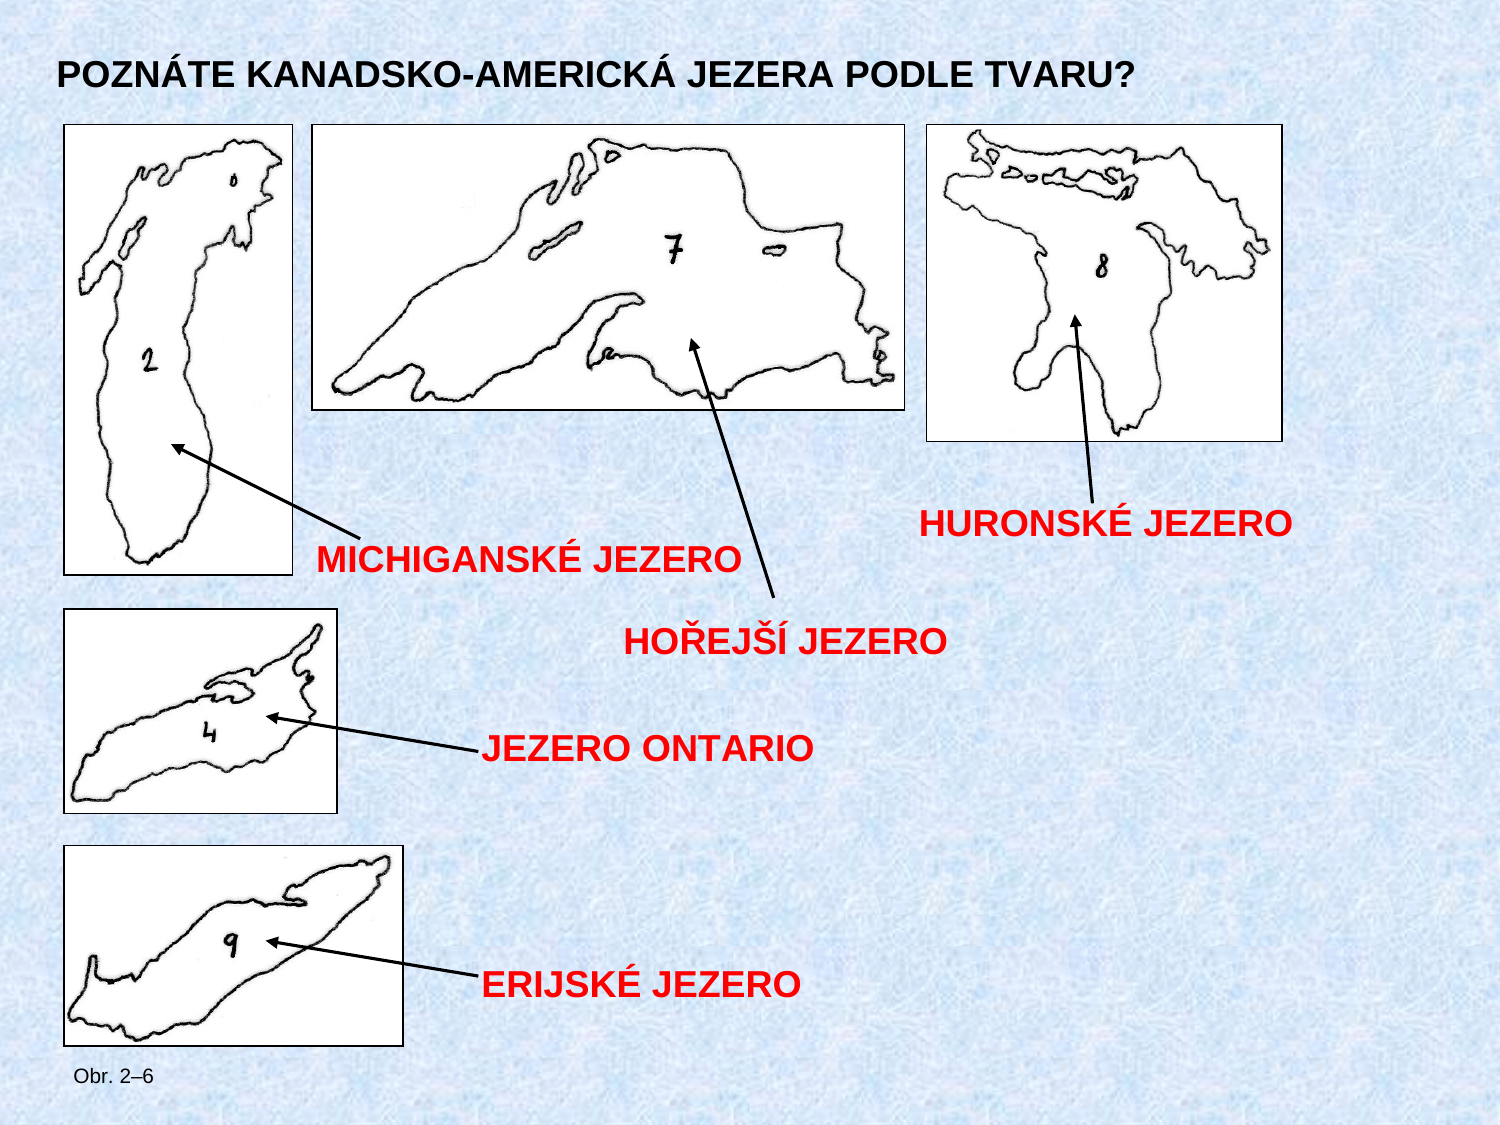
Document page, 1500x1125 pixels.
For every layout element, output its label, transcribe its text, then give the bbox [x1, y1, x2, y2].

text_box HURONSKÉ JEZERO [904, 491, 1309, 553]
text_box POZNÁTE KANADSKO-AMERICKÁ JEZERA PODLE TVARU? [41, 42, 1153, 104]
text_box ERIJSKÉ JEZERO [466, 952, 818, 1013]
text_box Obr. 2–6 [58, 1054, 170, 1096]
picture [0, 0, 1500, 1125]
text_box JEZERO ONTARIO [466, 716, 830, 777]
text_box HOŘEJŠÍ JEZERO [608, 609, 964, 670]
text_box MICHIGANSKÉ JEZERO [301, 527, 758, 588]
